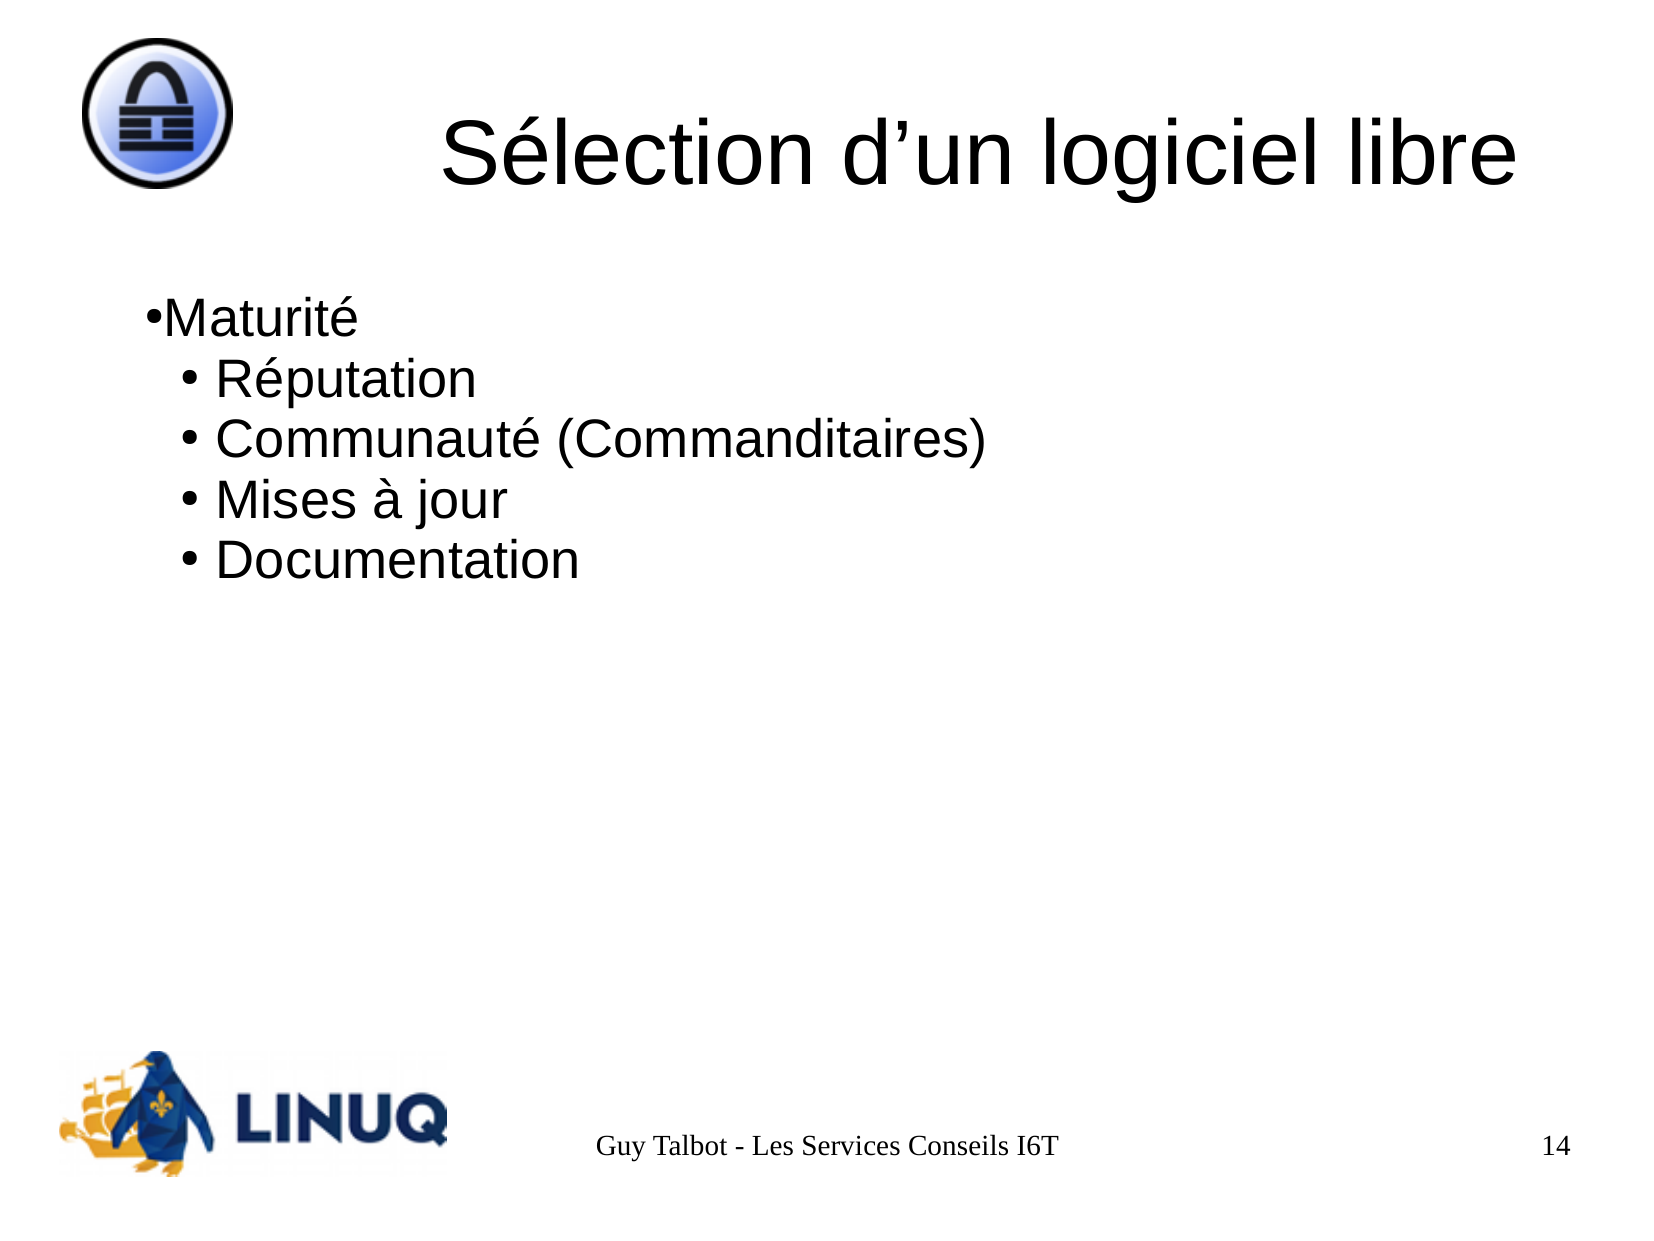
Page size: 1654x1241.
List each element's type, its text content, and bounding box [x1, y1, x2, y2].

picture [59, 1051, 447, 1177]
picture [82, 38, 233, 189]
text_box Maturité Réputation Communauté (Commanditaires) Mises à jour Documentation [129, 280, 1536, 778]
title Sélection d’un logiciel libre [389, 49, 1571, 257]
